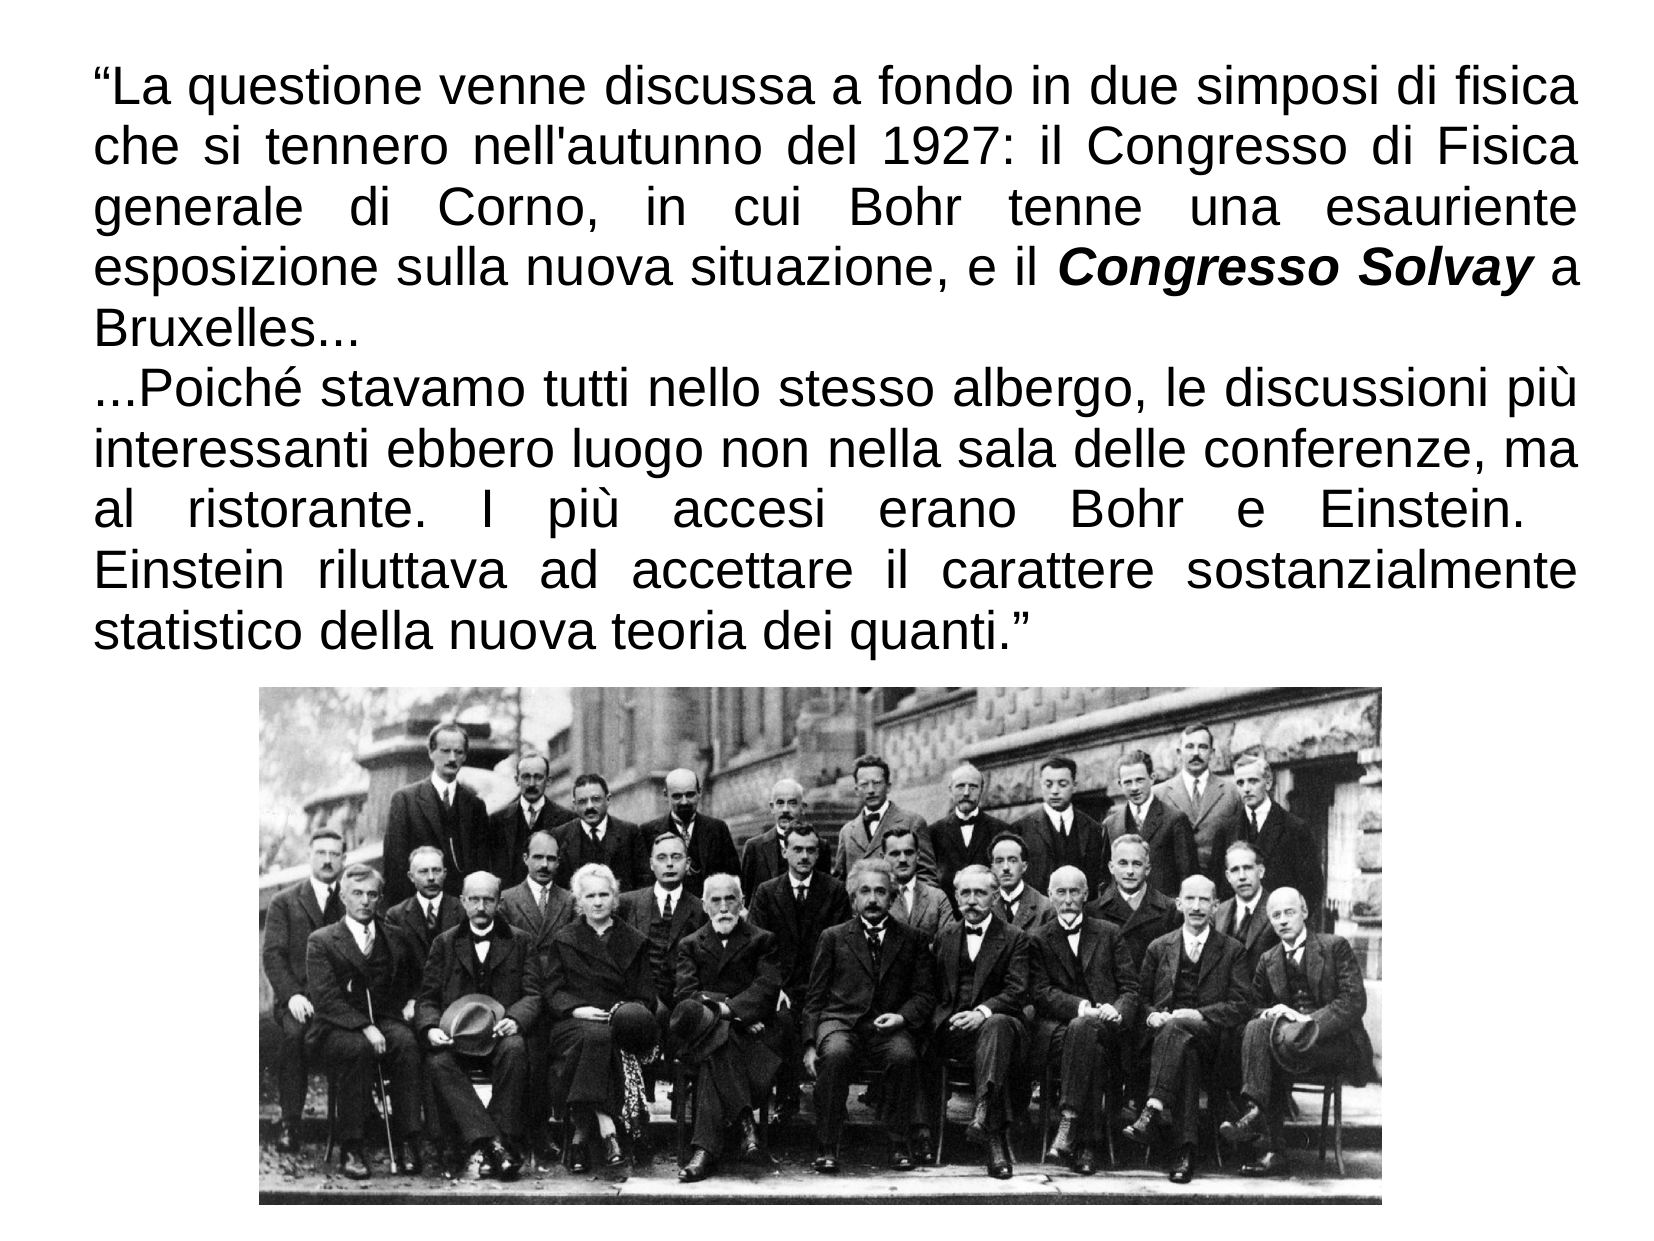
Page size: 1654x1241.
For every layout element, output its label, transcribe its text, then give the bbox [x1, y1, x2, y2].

picture [259, 687, 1382, 1205]
title “La questione venne discussa a fondo in due simposi di fisica che si tennero nell'autunno del 1927: il Congresso di Fisica generale di Corno, in cui Bohr tenne una esauriente esposizione sulla nuova situazione, e il Congresso Solvay a Bruxelles... ...Poiché stavamo tutti nello stesso albergo, le discussioni più interessanti ebbero luogo non nella sala delle conferenze, ma al ristorante. I più accesi erano Bohr e Einstein. Einstein riluttava ad accettare il carattere sostanzialmente statistico della nuova teoria dei quanti.” [93, 0, 1582, 716]
